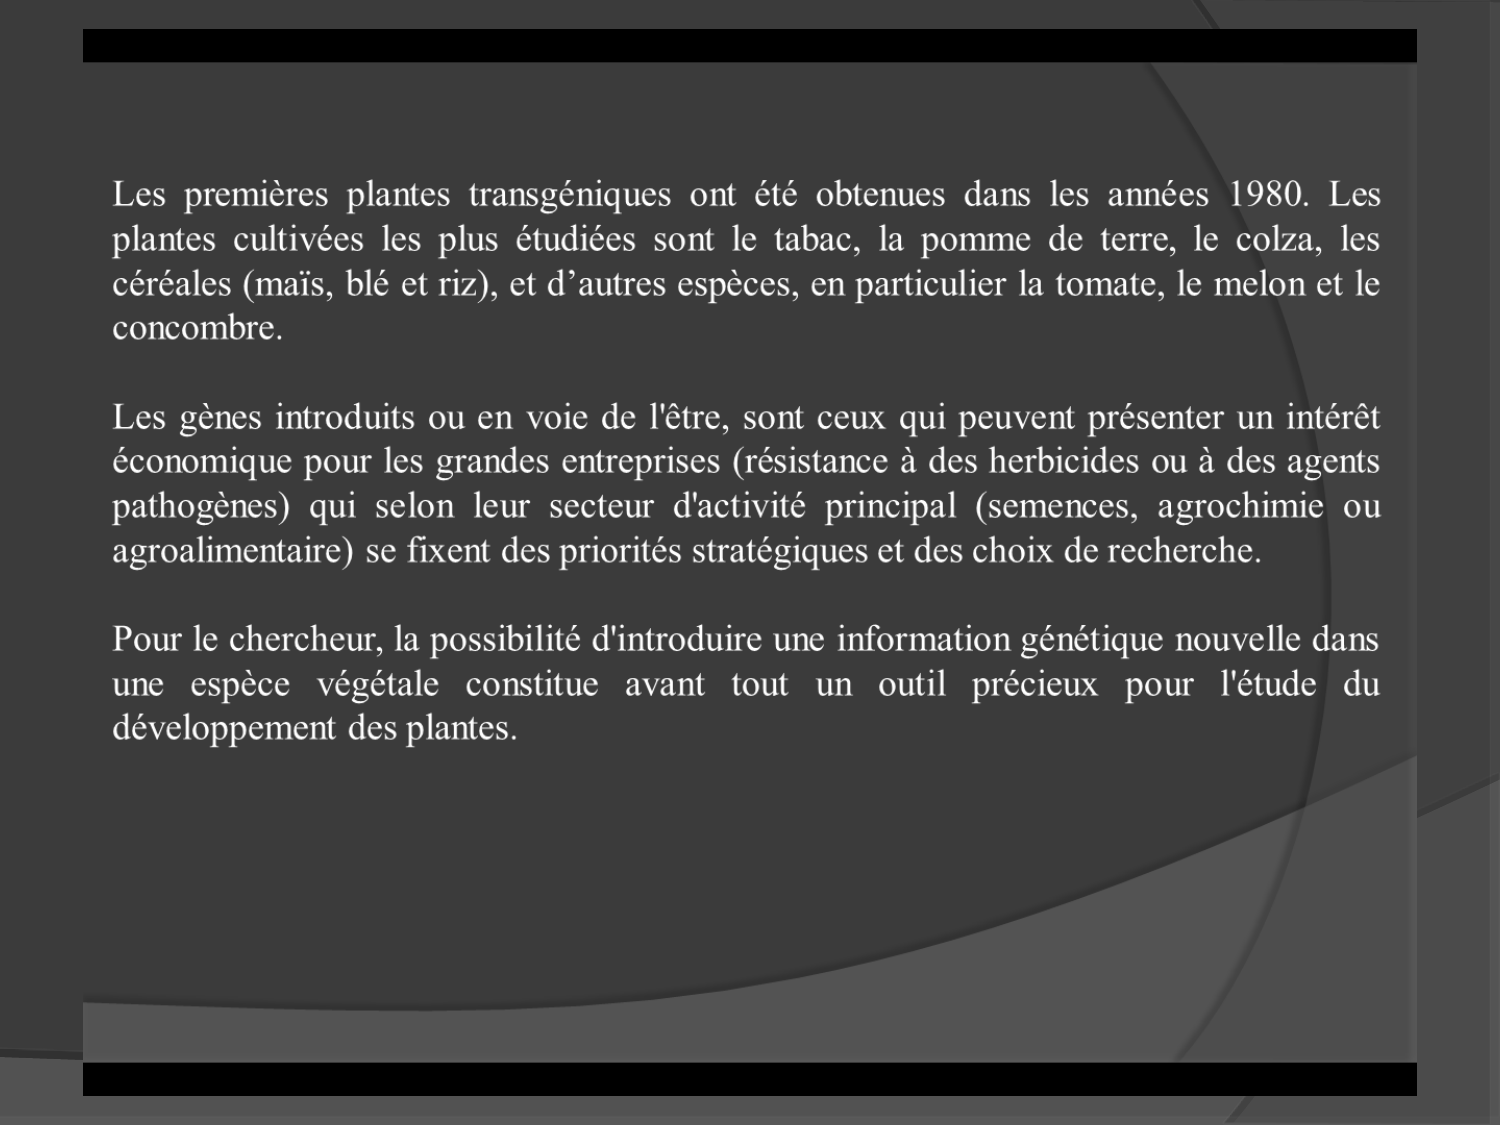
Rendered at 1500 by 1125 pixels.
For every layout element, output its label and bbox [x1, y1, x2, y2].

picture [83, 29, 1417, 1096]
